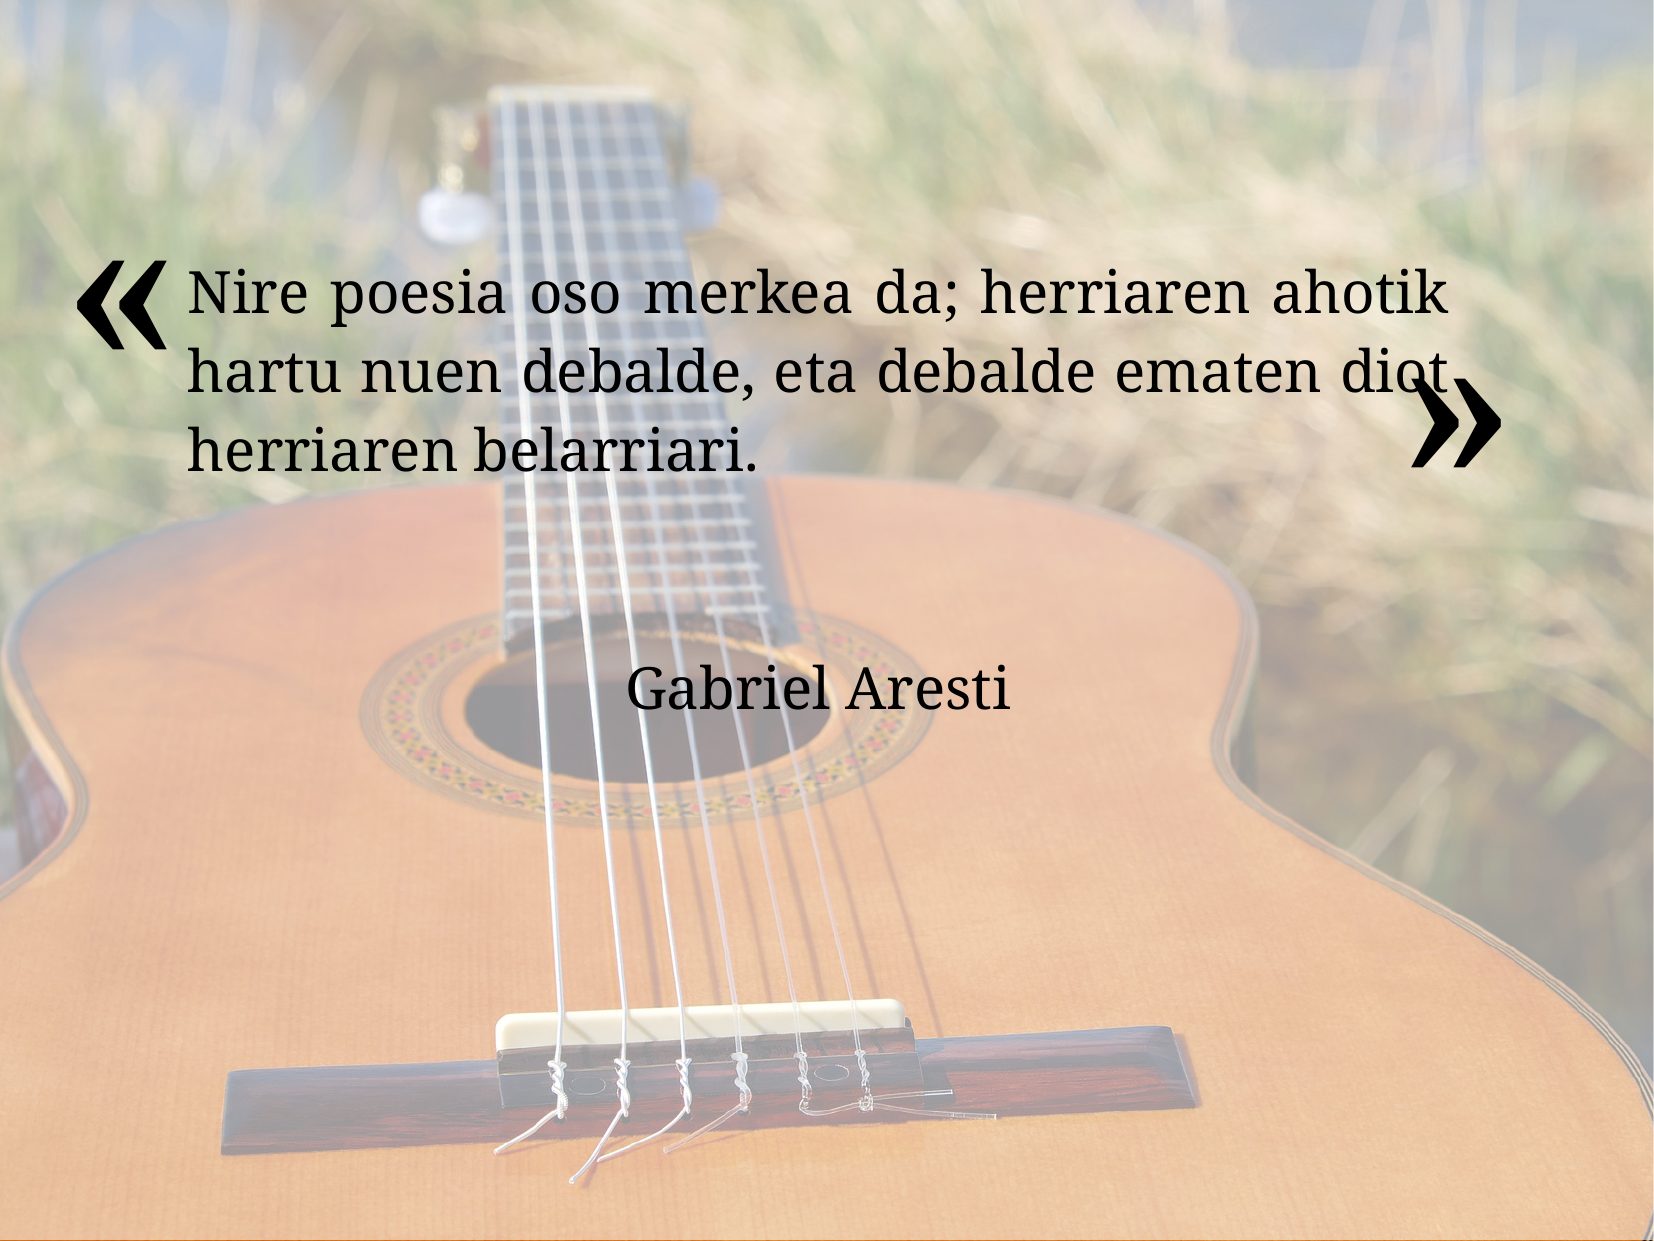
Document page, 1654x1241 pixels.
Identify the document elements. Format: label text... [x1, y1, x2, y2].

text_box » [1381, 230, 1654, 479]
text_box « [47, 112, 343, 361]
text_box Nire poesia oso merkea da; herriaren ahotik hartu nuen debalde, eta debalde ematen diot herriaren belarriari. Gabriel Aresti [172, 243, 1559, 550]
text_box [0, 0, 1654, 1241]
